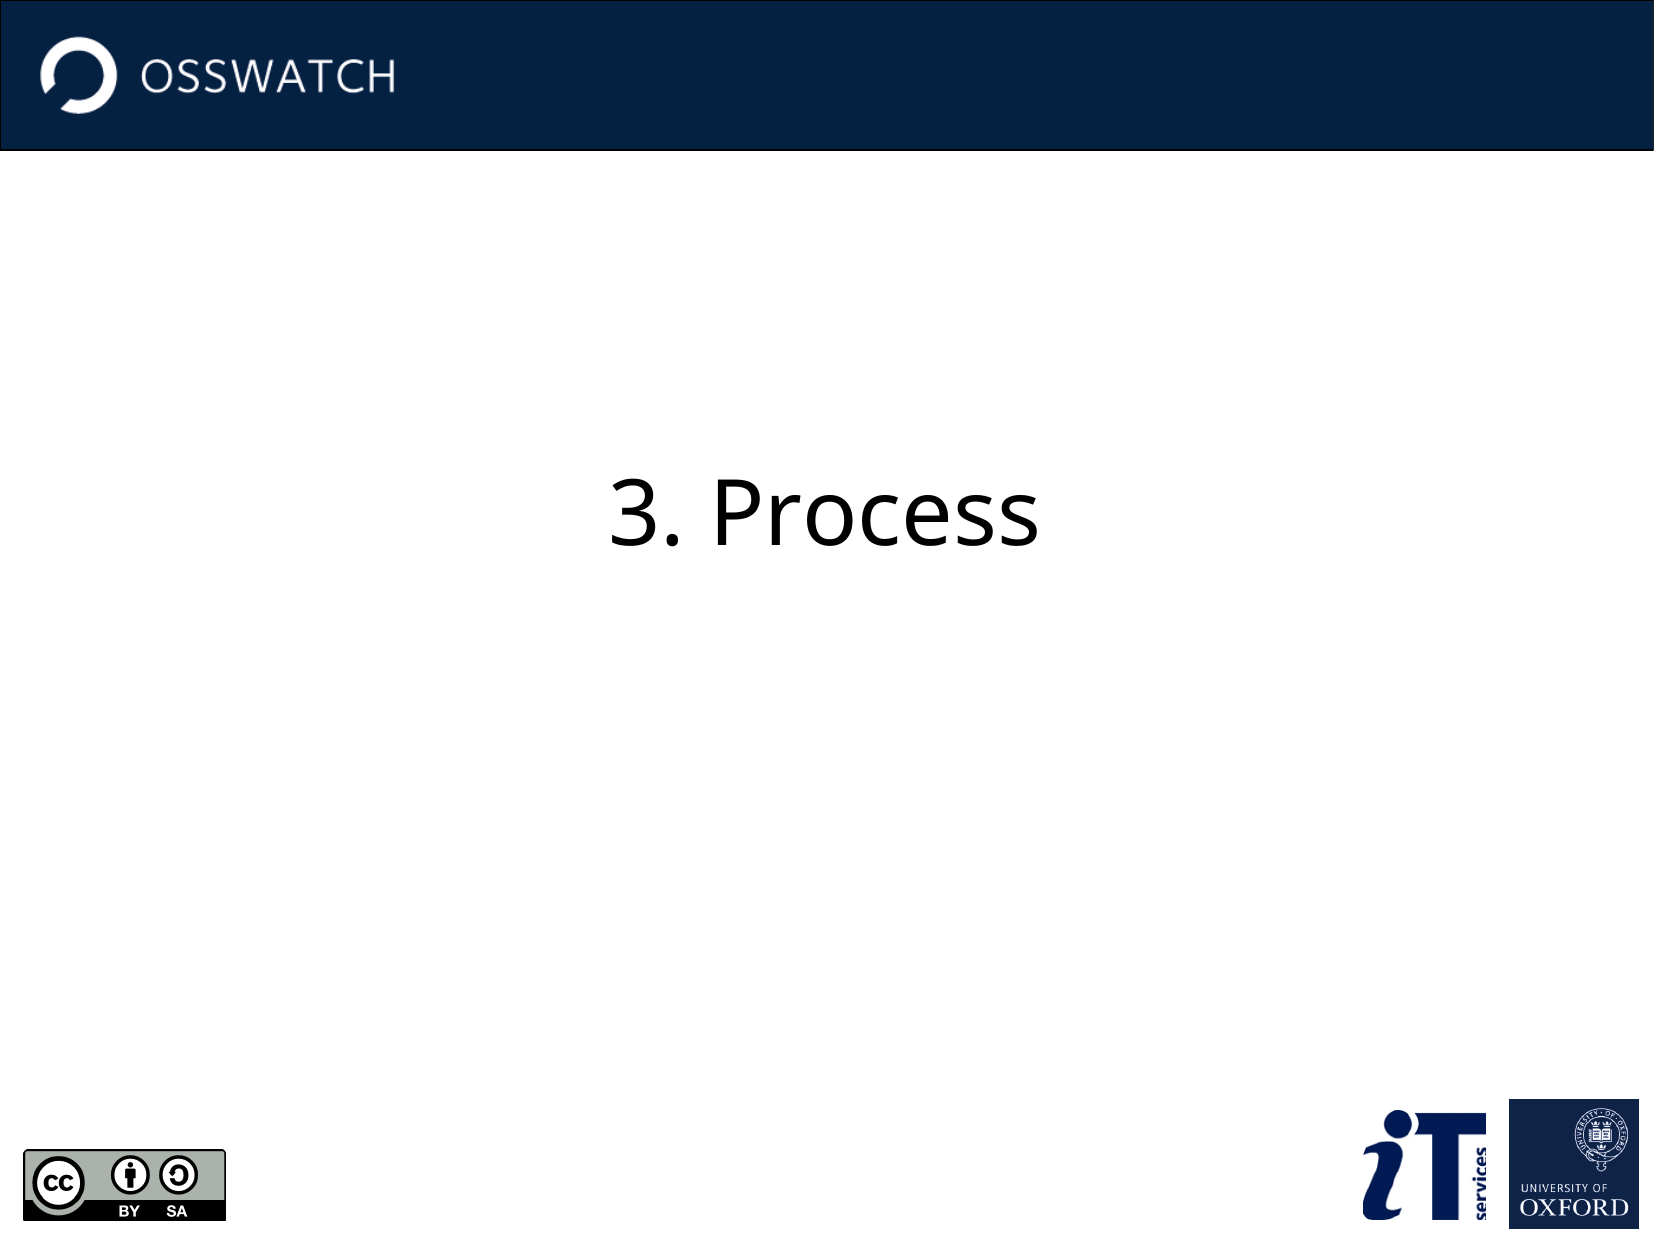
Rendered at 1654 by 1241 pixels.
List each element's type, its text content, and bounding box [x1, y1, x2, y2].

picture [1363, 1110, 1486, 1220]
picture [23, 1149, 226, 1221]
picture [1509, 1099, 1639, 1229]
title 3. Process [125, 412, 1525, 625]
picture [12, 12, 426, 141]
